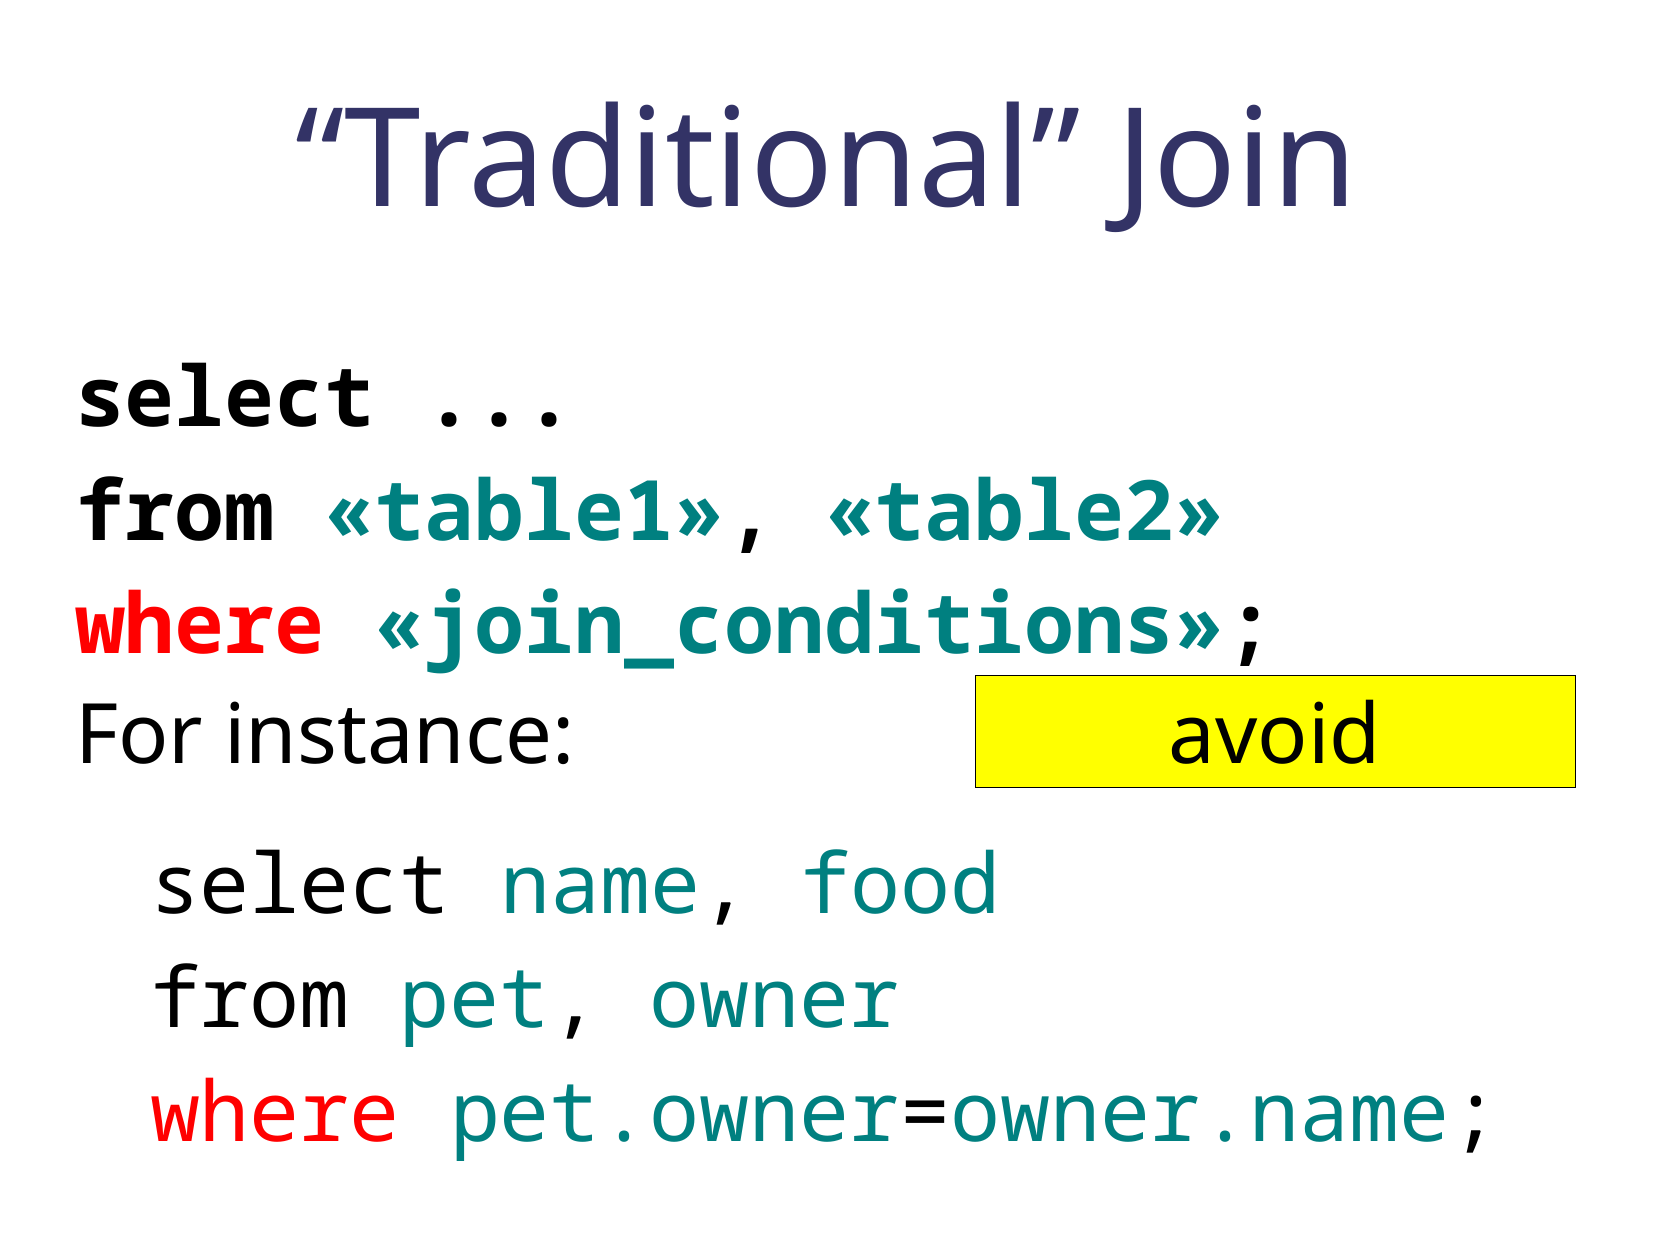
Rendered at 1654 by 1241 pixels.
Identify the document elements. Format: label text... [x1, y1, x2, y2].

text_box avoid [975, 675, 1576, 788]
subtitle select ... from «table1», «table2» where «join_conditions»; [75, 337, 1613, 626]
text_box For instance: [75, 675, 1654, 865]
text_box select name, food from pet, owner where pet.owner=owner.name; [150, 865, 1654, 1100]
title “Traditional” Join [82, 56, 1571, 250]
